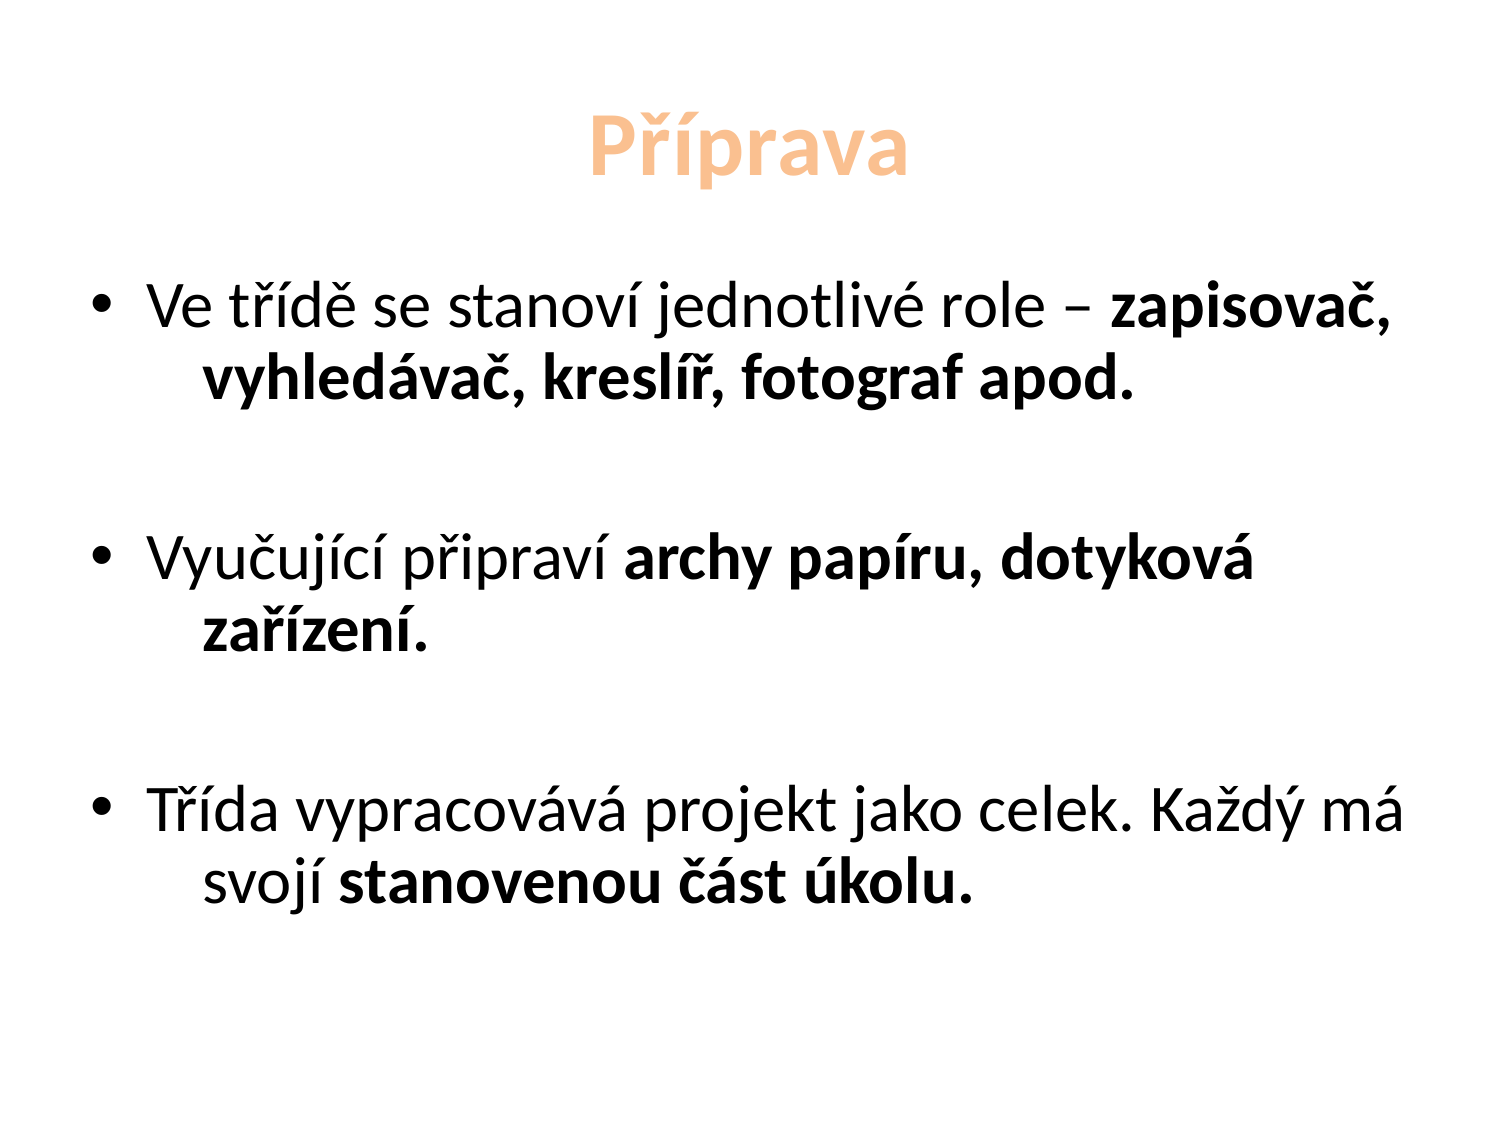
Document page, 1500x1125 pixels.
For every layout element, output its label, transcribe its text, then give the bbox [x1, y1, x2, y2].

title Příprava [75, 45, 1426, 233]
list Ve třídě se stanoví jednotlivé role – zapisovač, vyhledávač, kreslíř, fotograf apod. Vyučující připraví archy papíru, dotyková zařízení. Třída vypracovává projekt jako celek. Každý má svojí stanovenou část úkolu. [75, 262, 1426, 1005]
